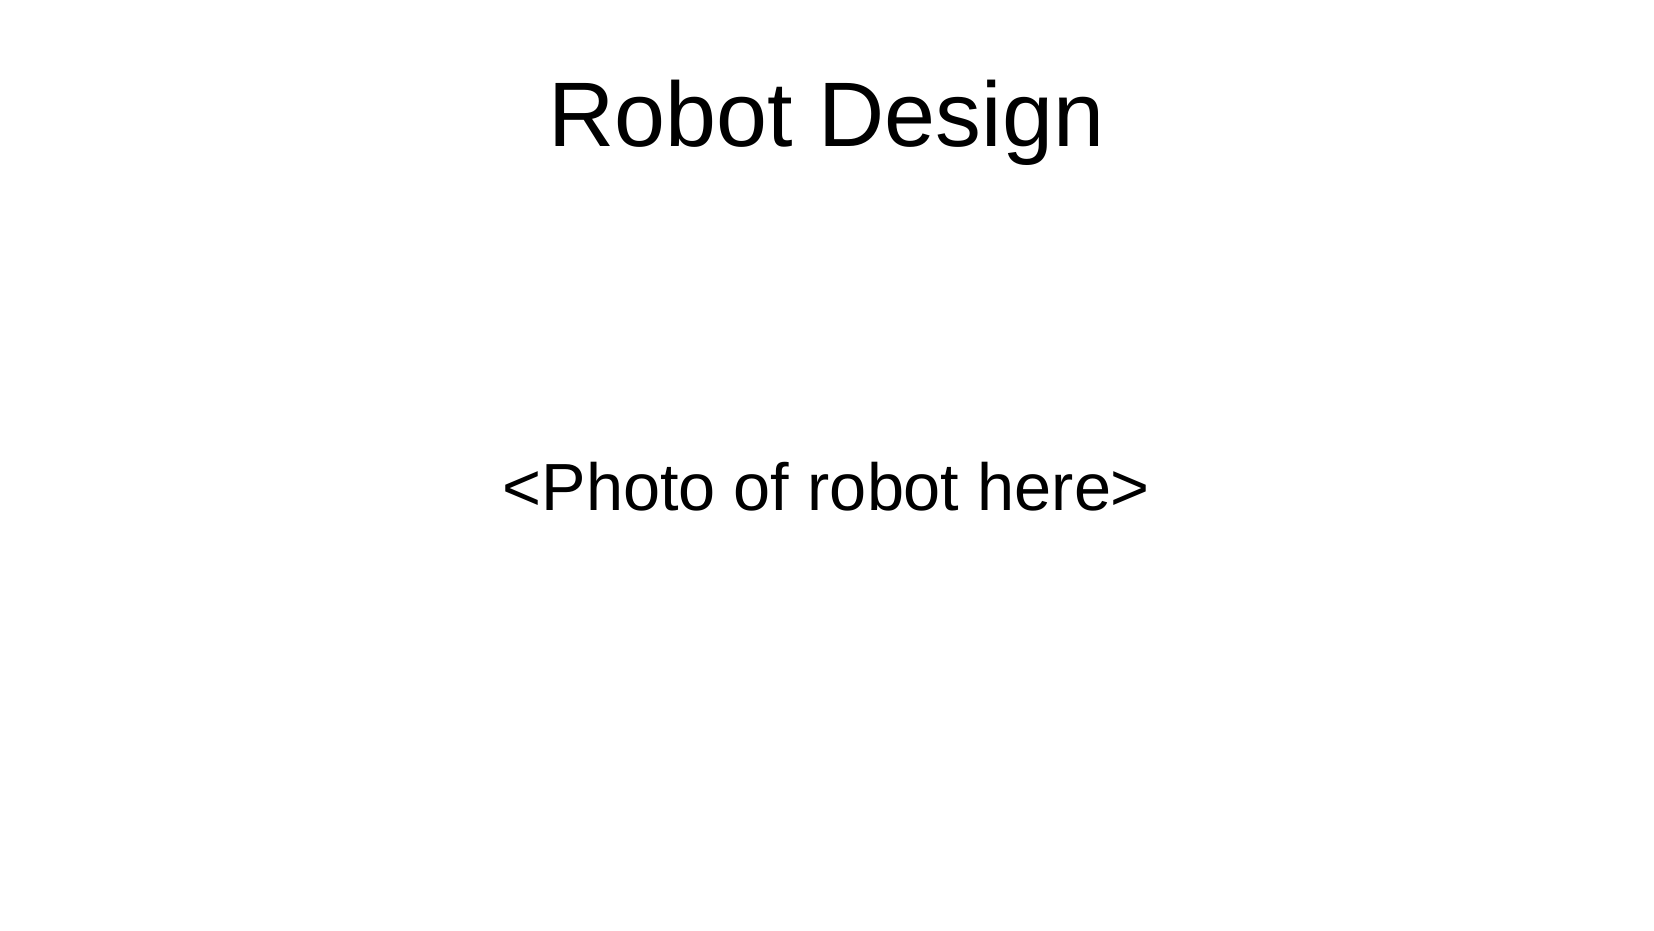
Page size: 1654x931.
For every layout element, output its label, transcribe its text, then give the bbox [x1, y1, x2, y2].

title Robot Design [82, 37, 1571, 193]
subtitle <Photo of robot here> [82, 217, 1571, 758]
